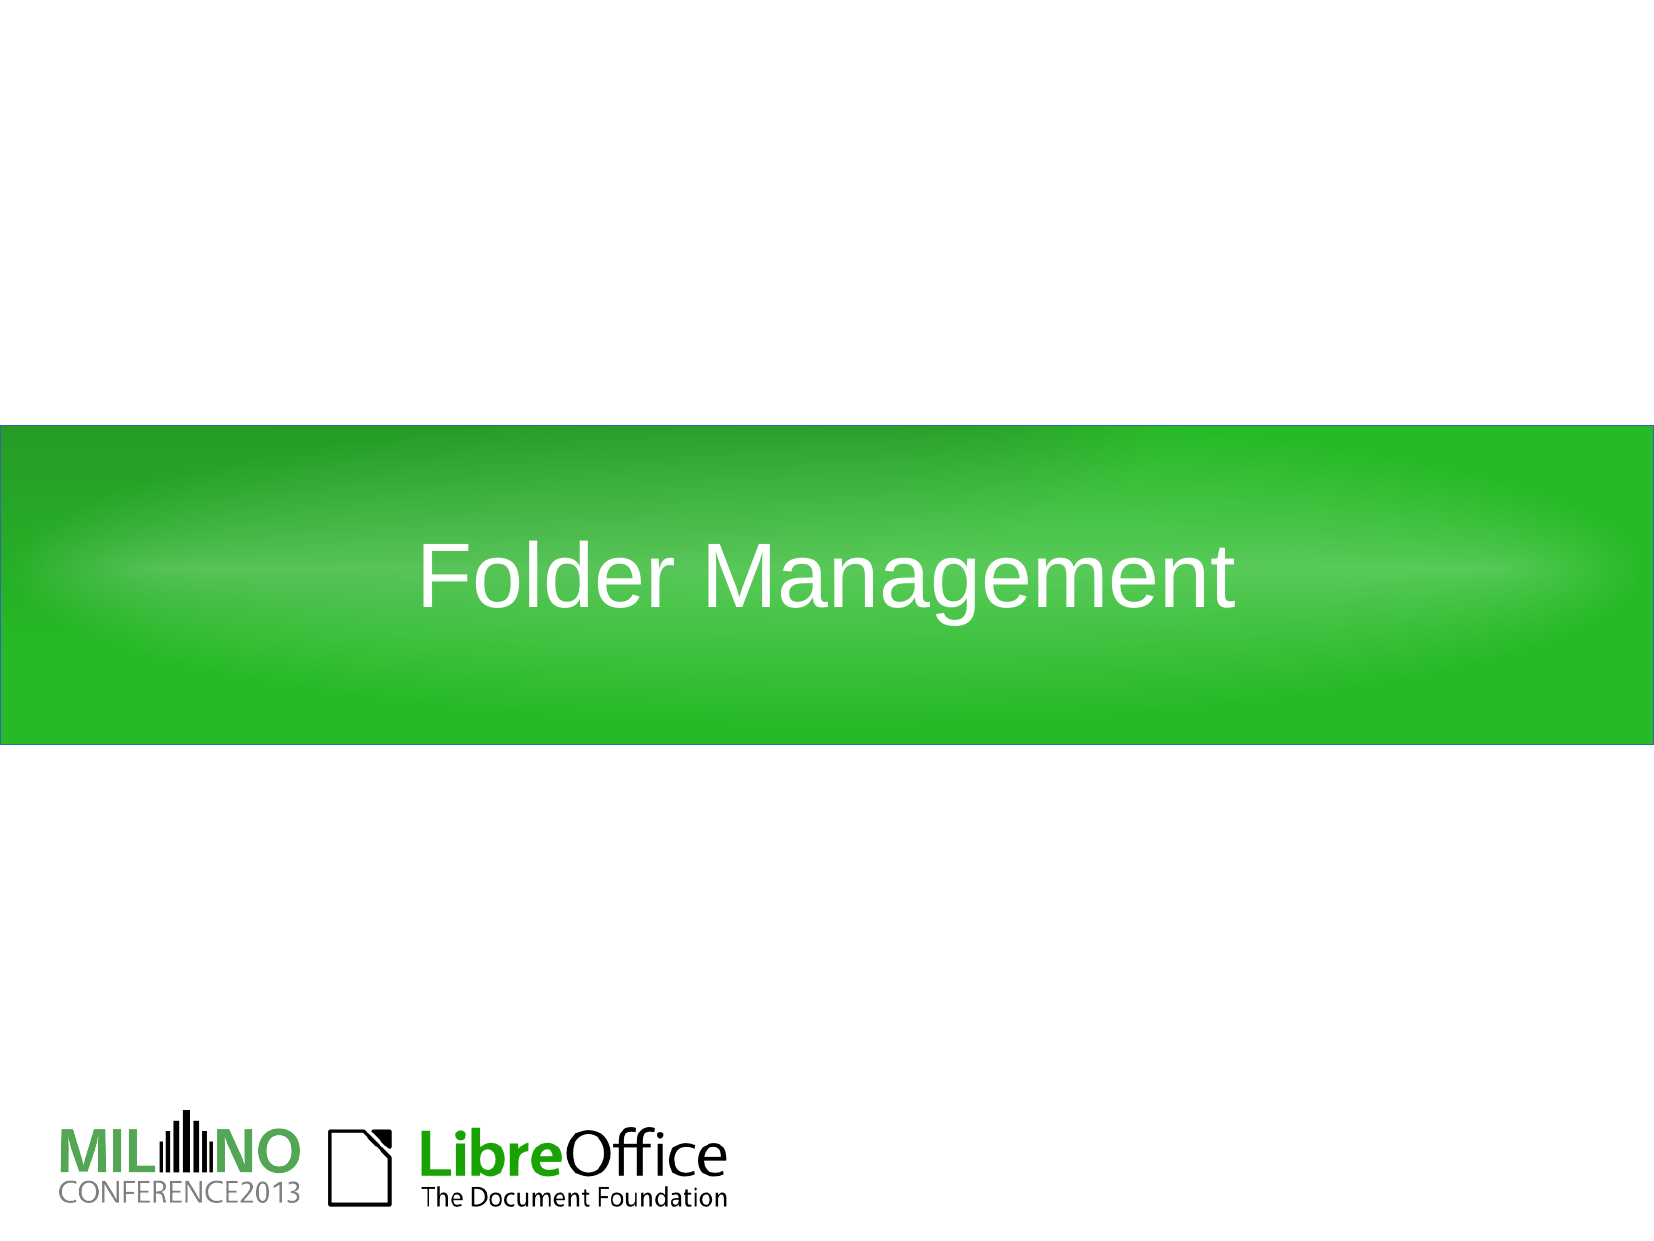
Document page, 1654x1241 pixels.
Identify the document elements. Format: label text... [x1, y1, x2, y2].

title Folder Management [82, 472, 1571, 680]
picture [59, 1092, 757, 1241]
